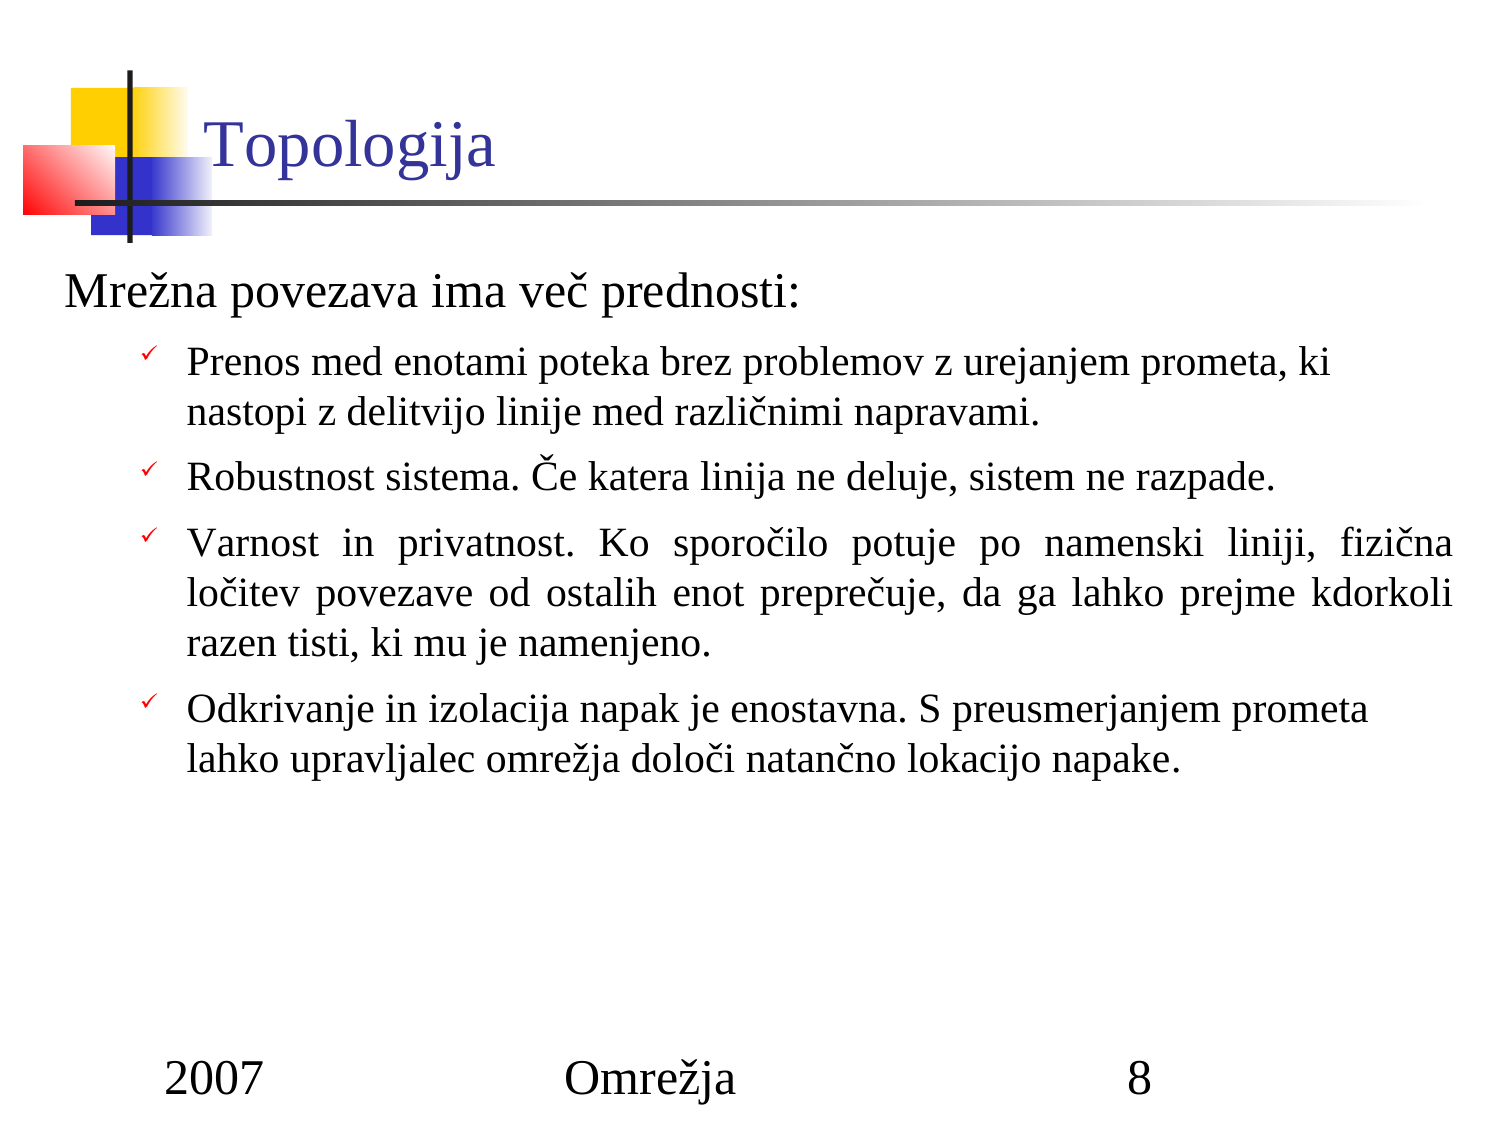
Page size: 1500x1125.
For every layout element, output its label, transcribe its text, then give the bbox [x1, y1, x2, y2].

title Topologija [188, 92, 1468, 188]
list Mrežna povezava ima več prednosti: Prenos med enotami poteka brez problemov z urejanjem prometa, ki nastopi z delitvijo linije med različnimi napravami. Robustnost sistema. Če katera linija ne deluje, sistem ne razpade. Varnost in privatnost. Ko sporočilo potuje po namenski liniji, fizična ločitev povezave od ostalih enot preprečuje, da ga lahko prejme kdorkoli razen tisti, ki mu je namenjeno. Odkrivanje in izolacija napak je enostavna. S preusmerjanjem prometa lahko upravljalec omrežja določi natančno lokacijo napake. [50, 249, 1469, 1007]
